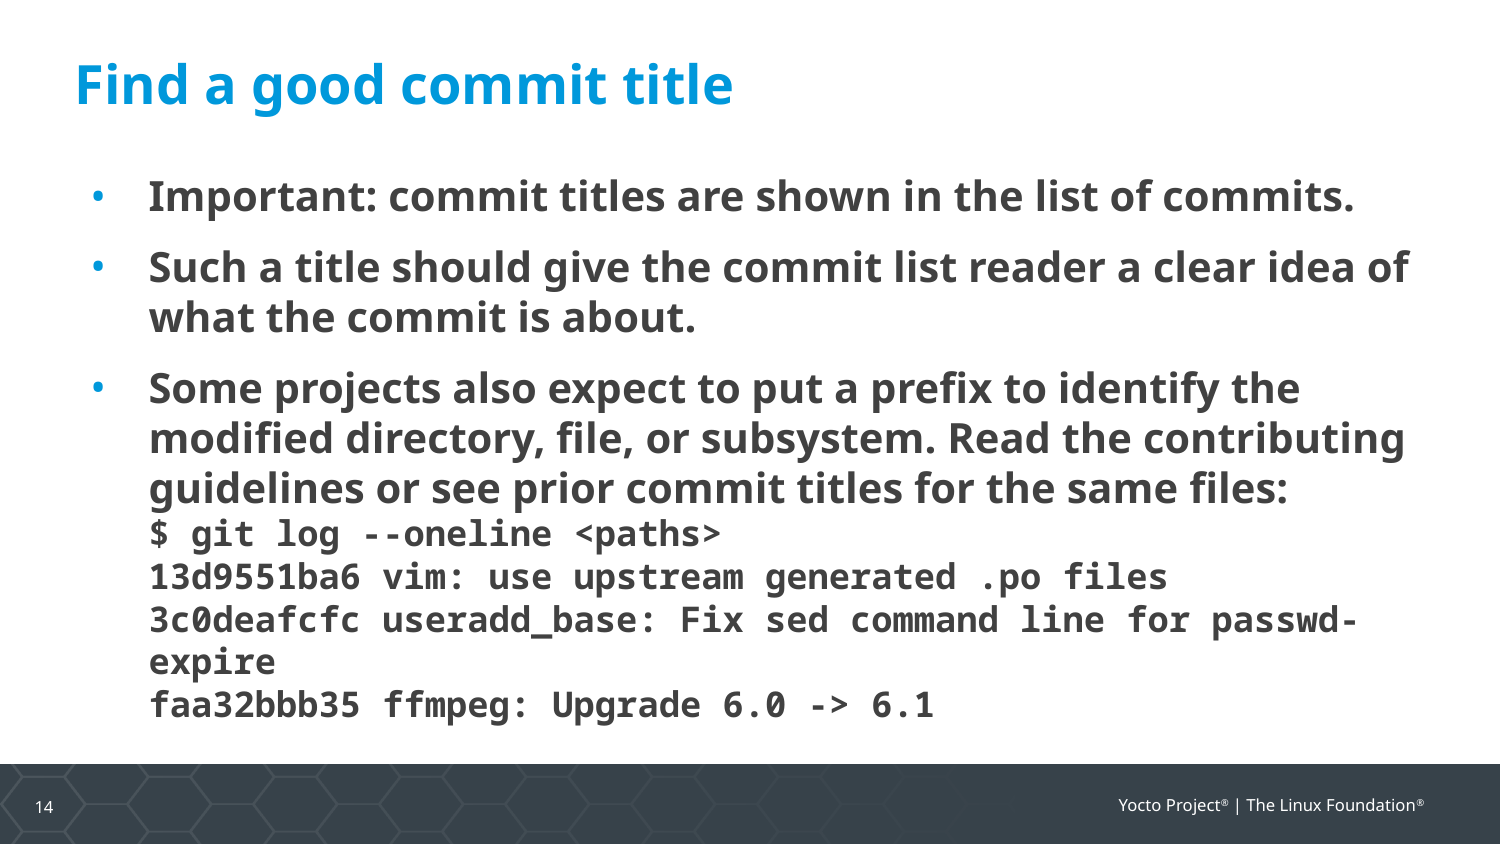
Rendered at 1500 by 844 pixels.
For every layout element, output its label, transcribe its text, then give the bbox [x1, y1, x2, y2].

list Important: commit titles are shown in the list of commits. Such a title should give the commit list reader a clear idea of what the commit is about. Some projects also expect to put a prefix to identify the modified directory, file, or subsystem. Read the contributing guidelines or see prior commit titles for the same files: $ git log --oneline <paths> 13d9551ba6 vim: use upstream generated .po files 3c0deafcfc useradd_base: Fix sed command line for passwd-expire faa32bbb35 ffmpeg: Upgrade 6.0 -> 6.1 [73, 169, 1425, 728]
title Find a good commit title [74, 50, 1425, 160]
picture [0, 0, 1500, 844]
